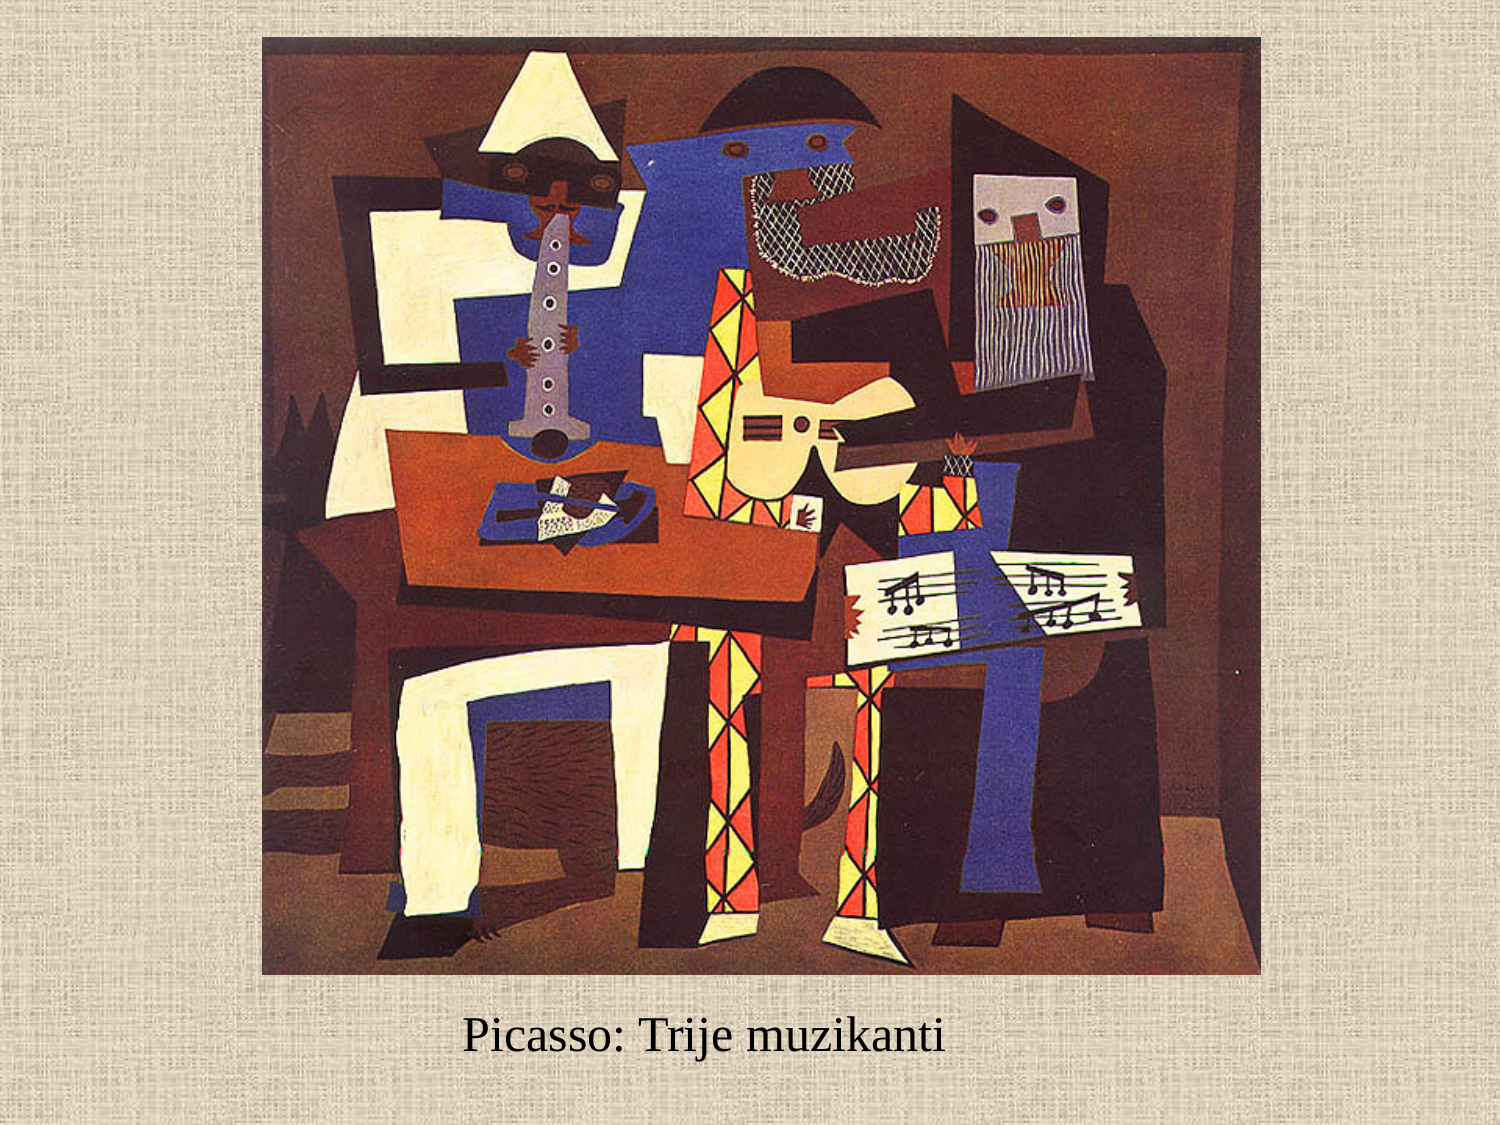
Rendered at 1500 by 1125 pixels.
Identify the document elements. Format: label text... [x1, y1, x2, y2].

text_box Picasso: Trije muzikanti [447, 994, 963, 1070]
picture [0, 0, 1500, 1125]
